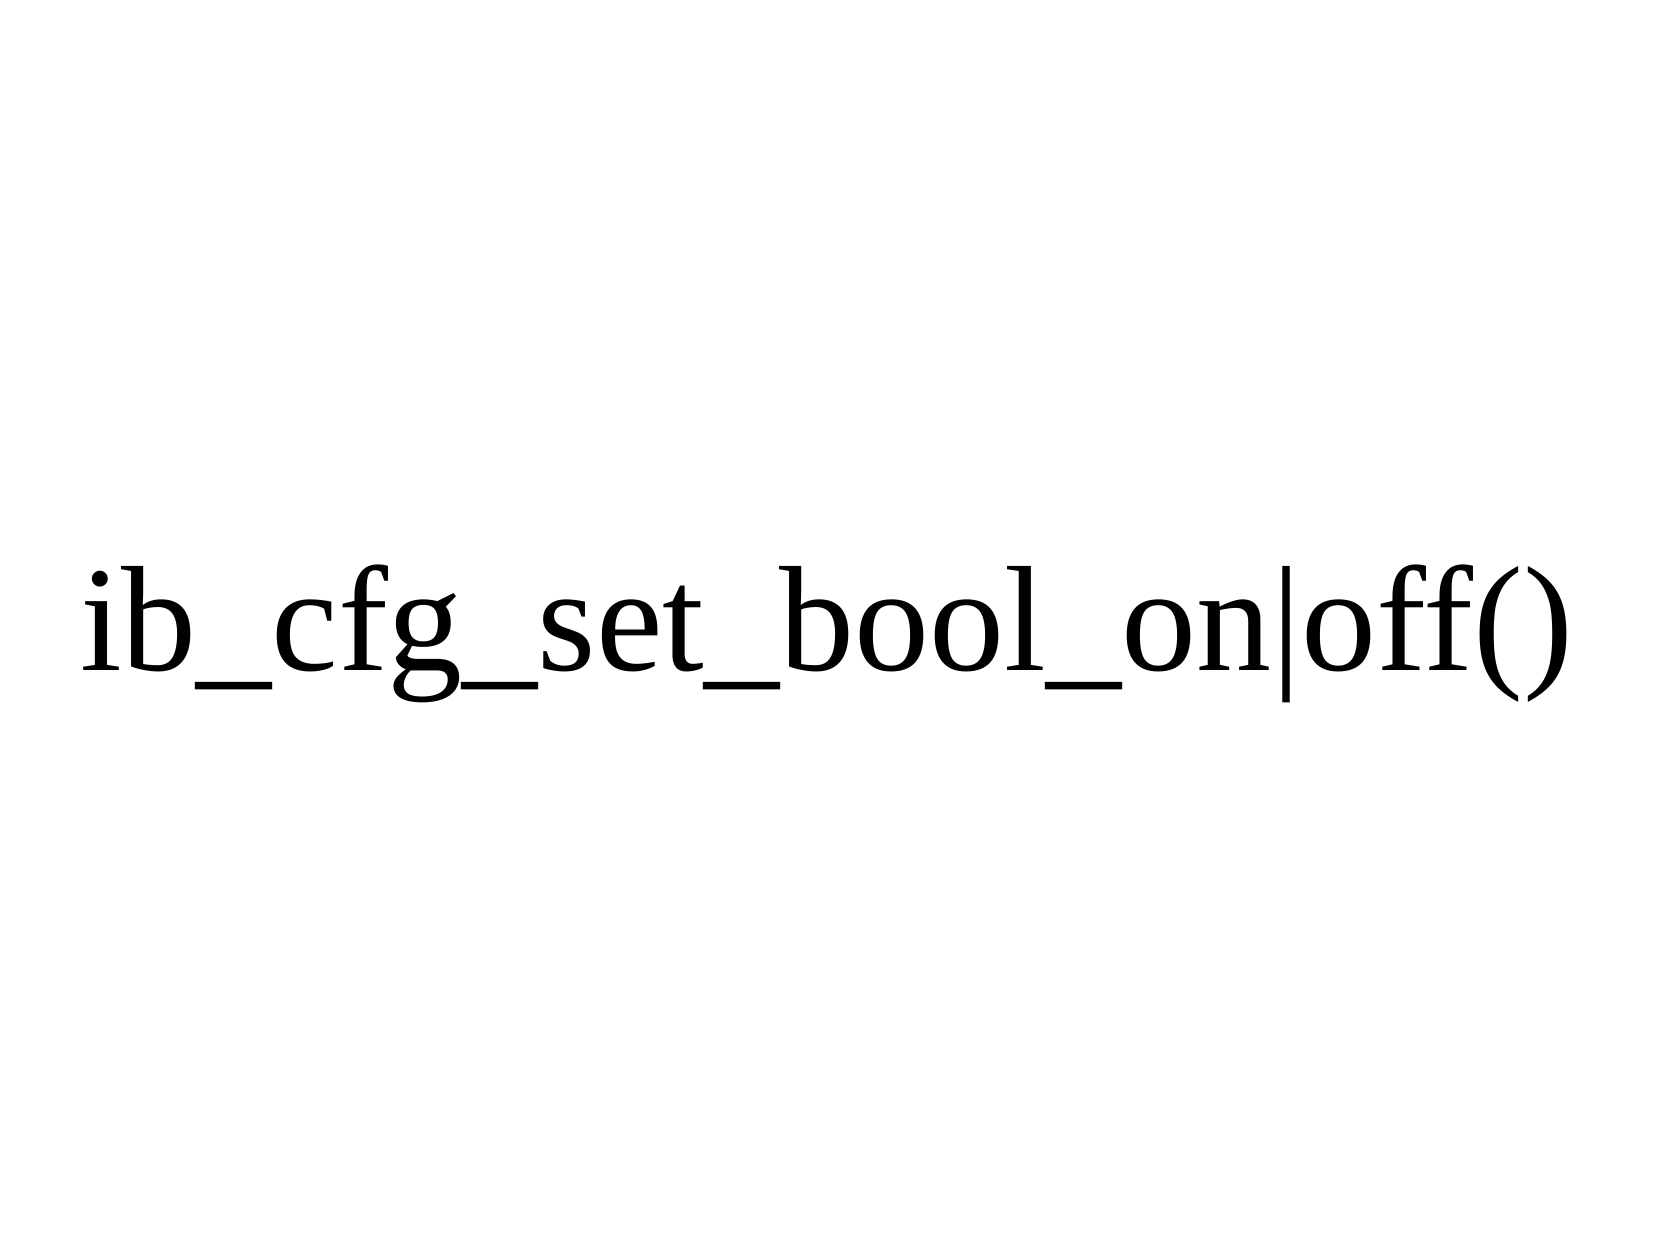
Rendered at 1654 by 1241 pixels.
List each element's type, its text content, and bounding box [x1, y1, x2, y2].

title ib_cfg_set_bool_on|off() [0, 516, 1654, 724]
